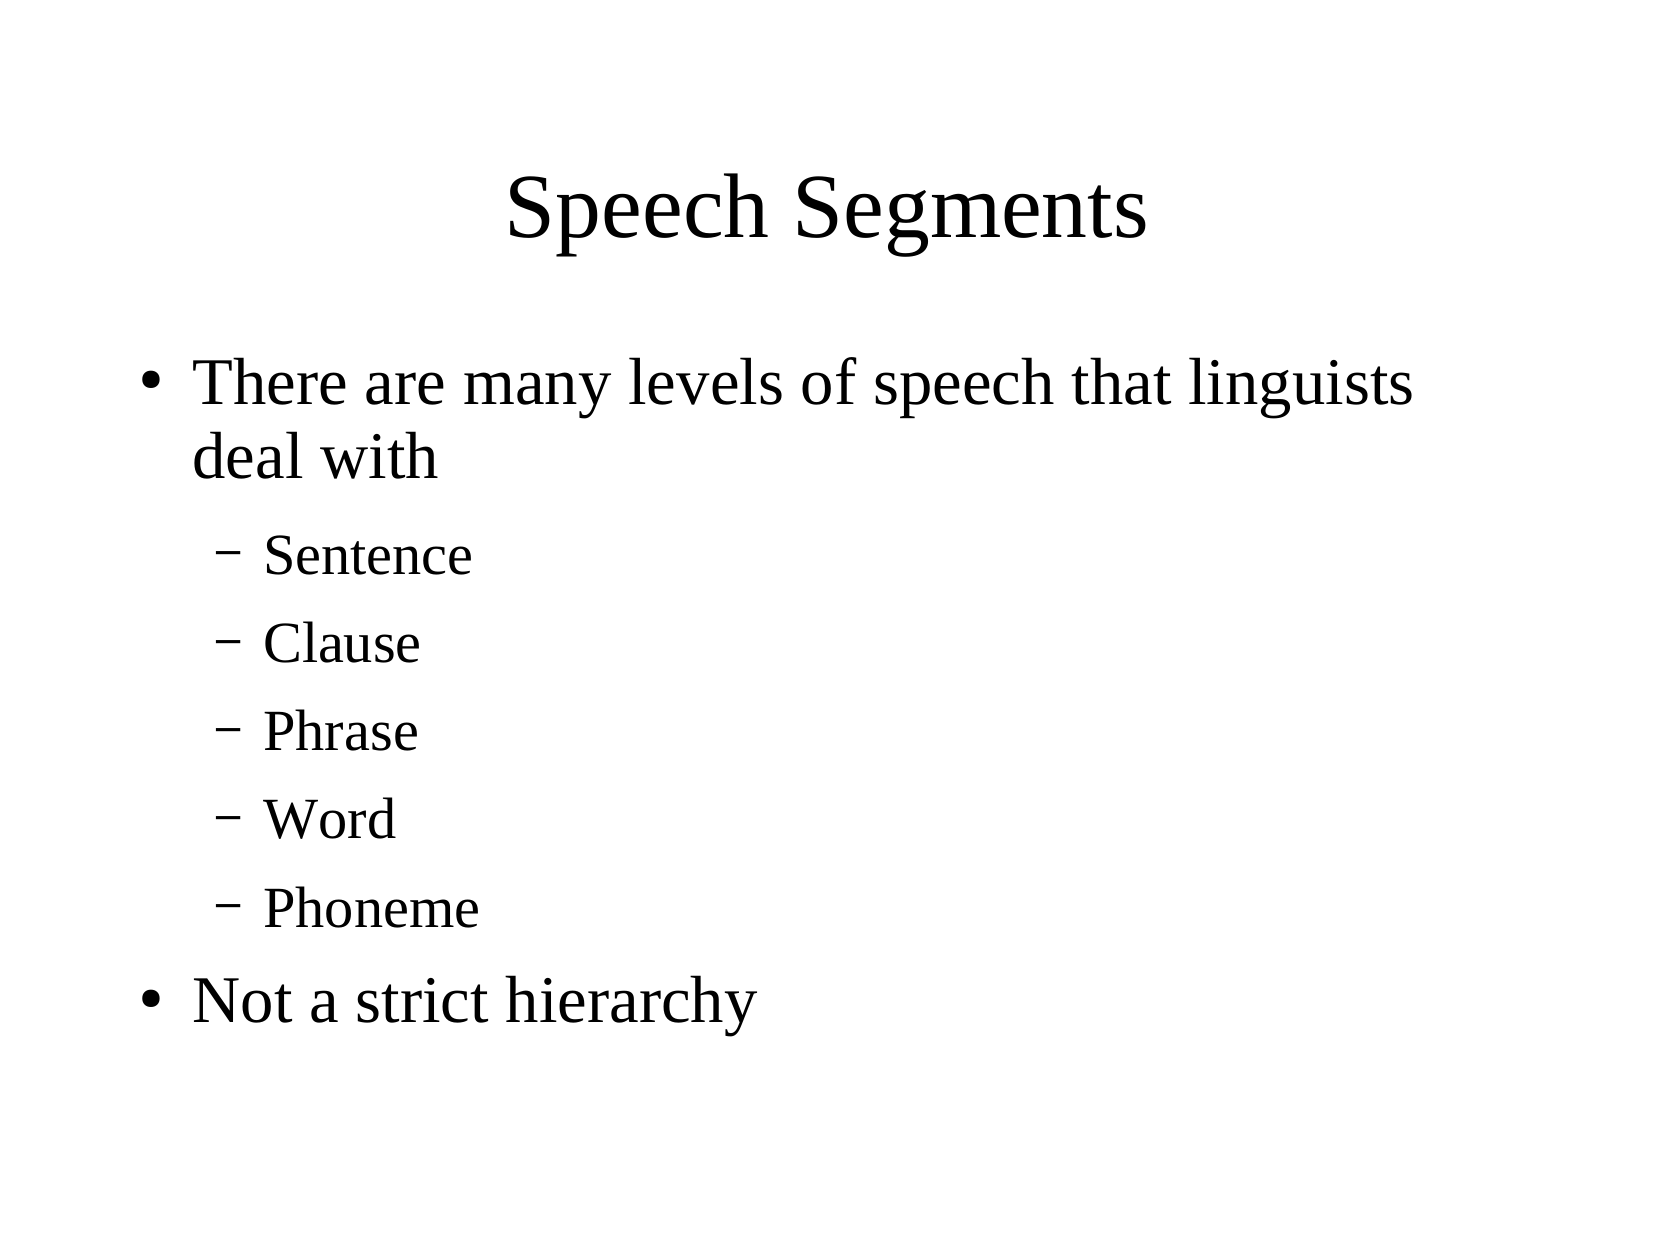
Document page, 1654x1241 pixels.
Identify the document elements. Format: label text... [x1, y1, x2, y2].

title Speech Segments [121, 102, 1534, 311]
list There are many levels of speech that linguists deal with Sentence Clause Phrase Word Phoneme Not a strict hierarchy [121, 344, 1534, 1127]
